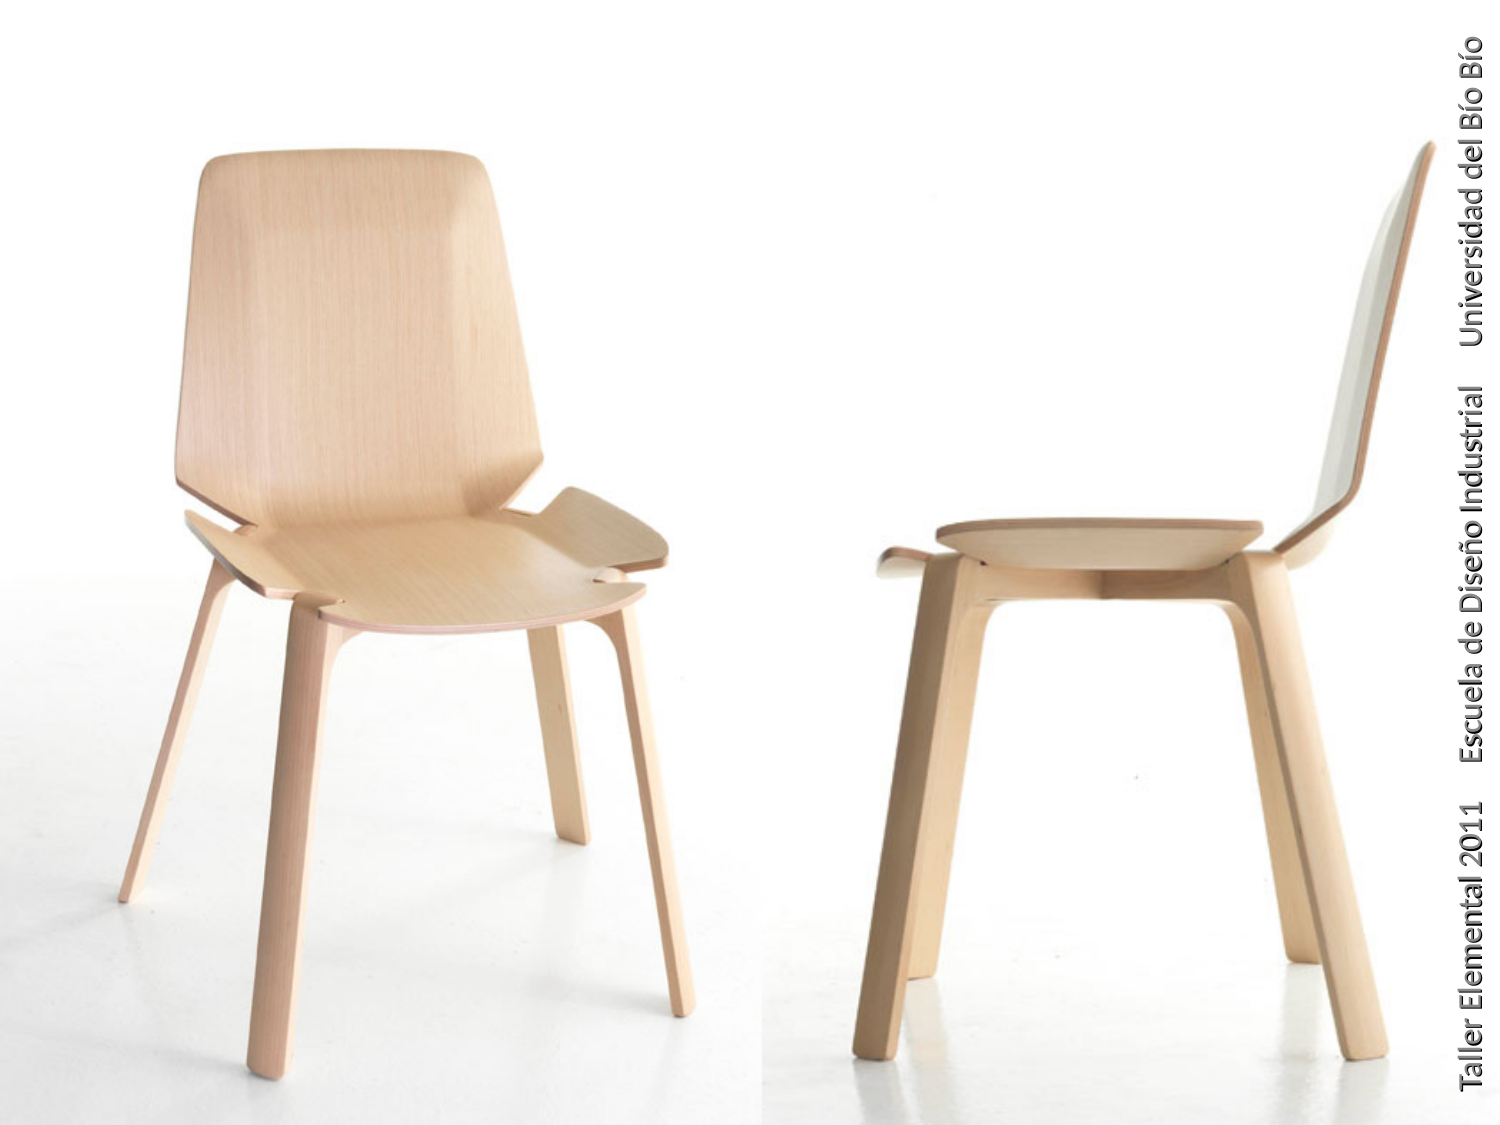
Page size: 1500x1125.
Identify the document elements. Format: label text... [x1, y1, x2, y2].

picture [0, 95, 1500, 1125]
text_box Taller Elemental 2011 Escuela de Diseño Industrial Universidad del Bío Bío [1435, 0, 1500, 1106]
